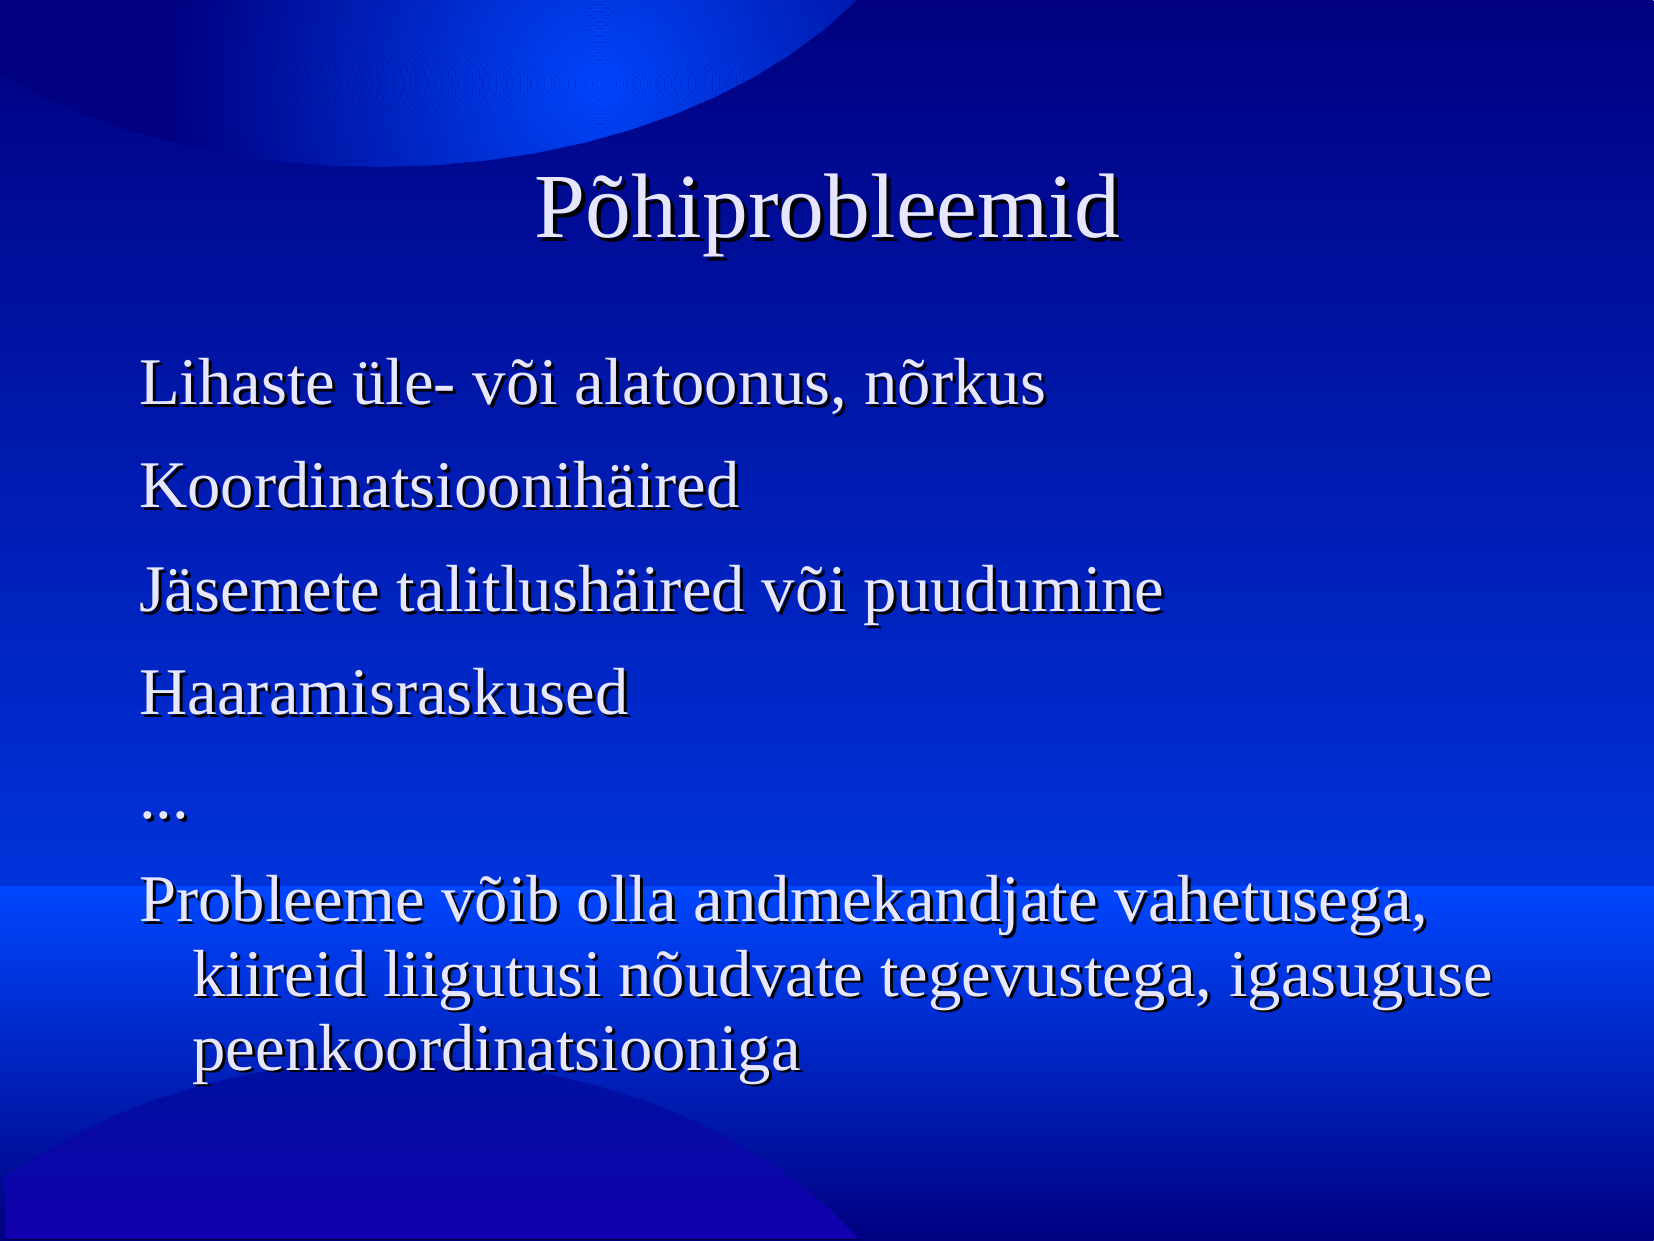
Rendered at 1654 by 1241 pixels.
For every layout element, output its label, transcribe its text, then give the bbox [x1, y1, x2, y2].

list Lihaste üle- või alatoonus, nõrkus Koordinatsioonihäired Jäsemete talitlushäired või puudumine Haaramisraskused ... Probleeme võib olla andmekandjate vahetusega, kiireid liigutusi nõudvate tegevustega, igasuguse peenkoordinatsiooniga [121, 344, 1534, 1127]
title Põhiprobleemid [121, 102, 1534, 311]
